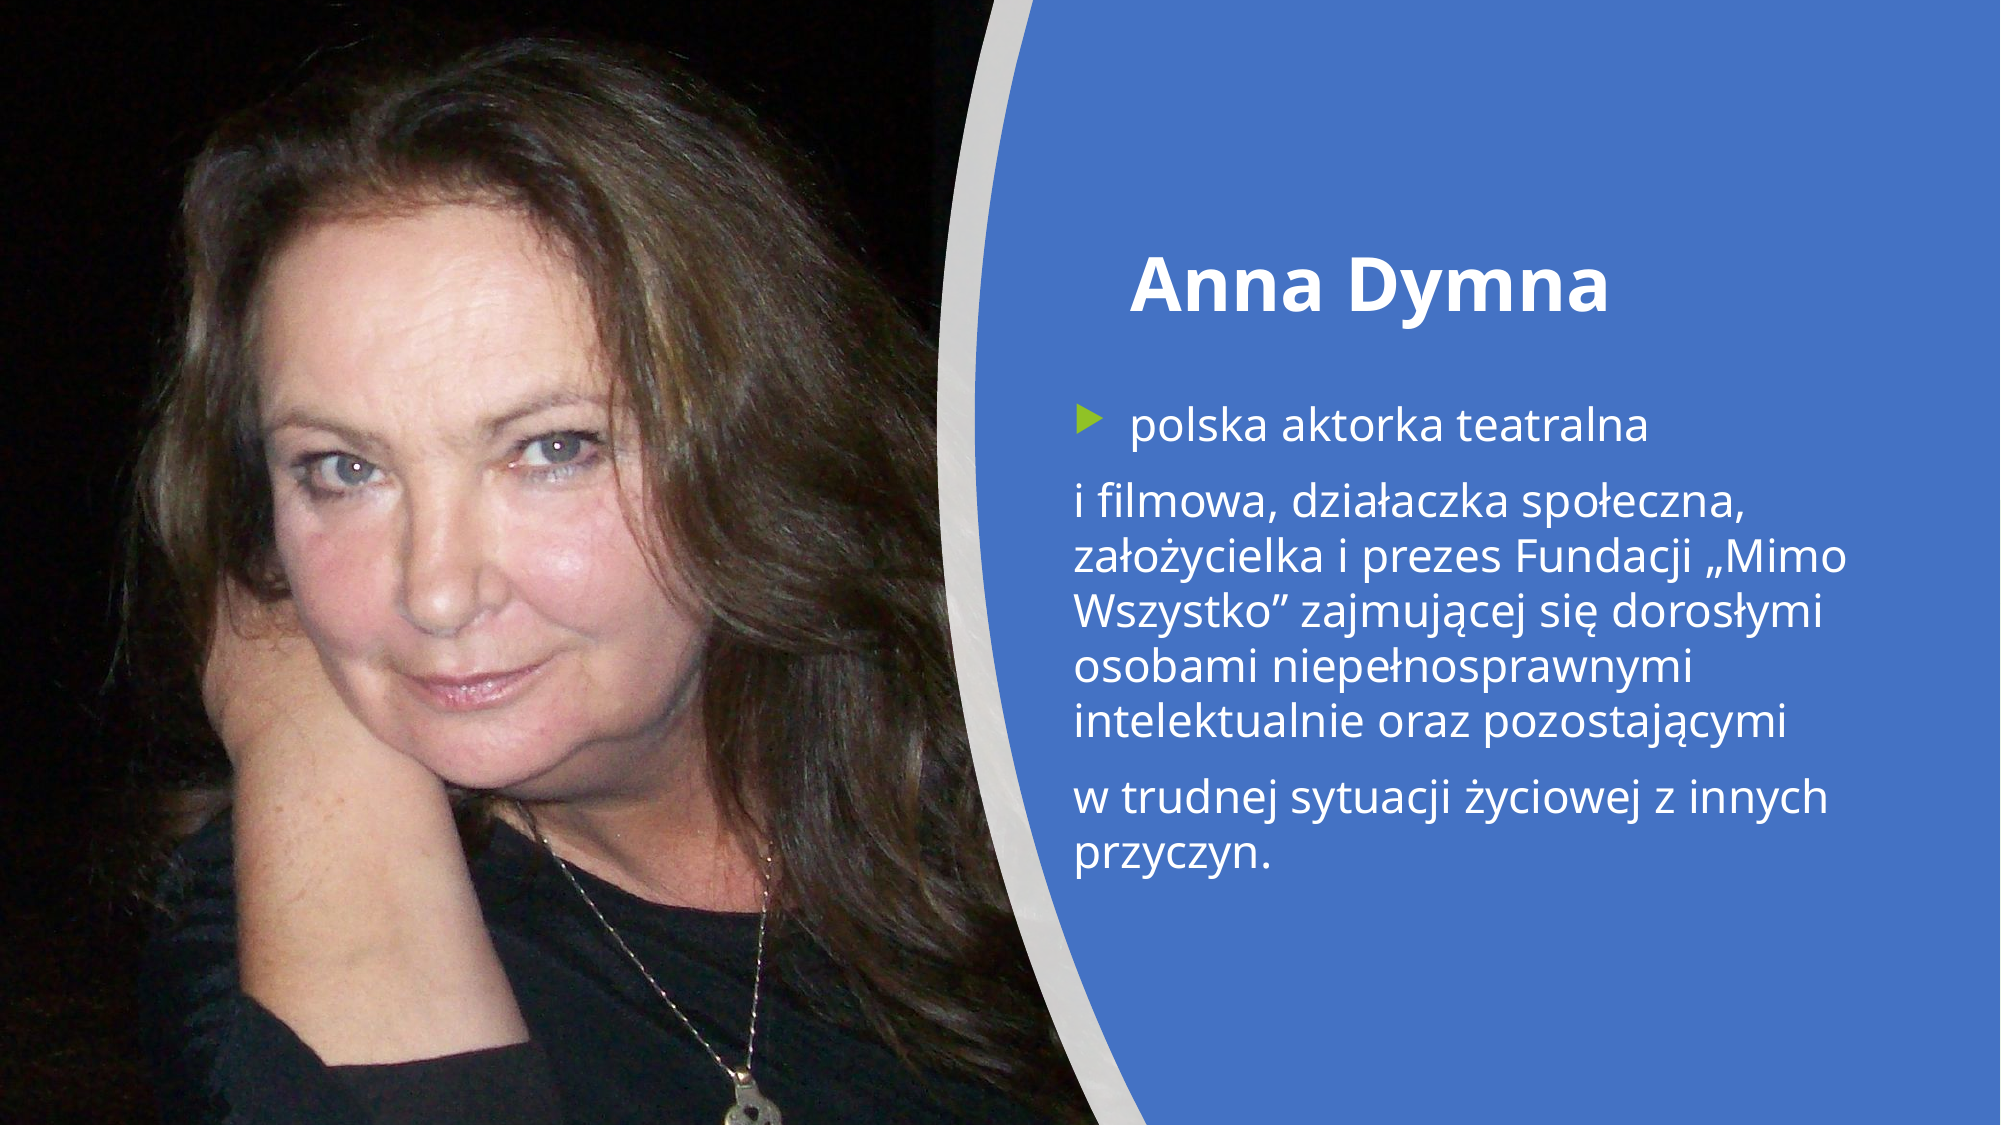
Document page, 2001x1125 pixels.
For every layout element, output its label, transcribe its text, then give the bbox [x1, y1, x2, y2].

text_box [936, 0, 2000, 1125]
list polska aktorka teatralna i filmowa, działaczka społeczna, założycielka i prezes Fundacji „Mimo Wszystko” zajmującej się dorosłymi osobami niepełnosprawnymi intelektualnie oraz pozostającymi w trudnej sytuacji życiowej z innych przyczyn. [1058, 388, 1964, 944]
title Anna Dymna [1115, 229, 1907, 362]
picture [0, 0, 1098, 1125]
